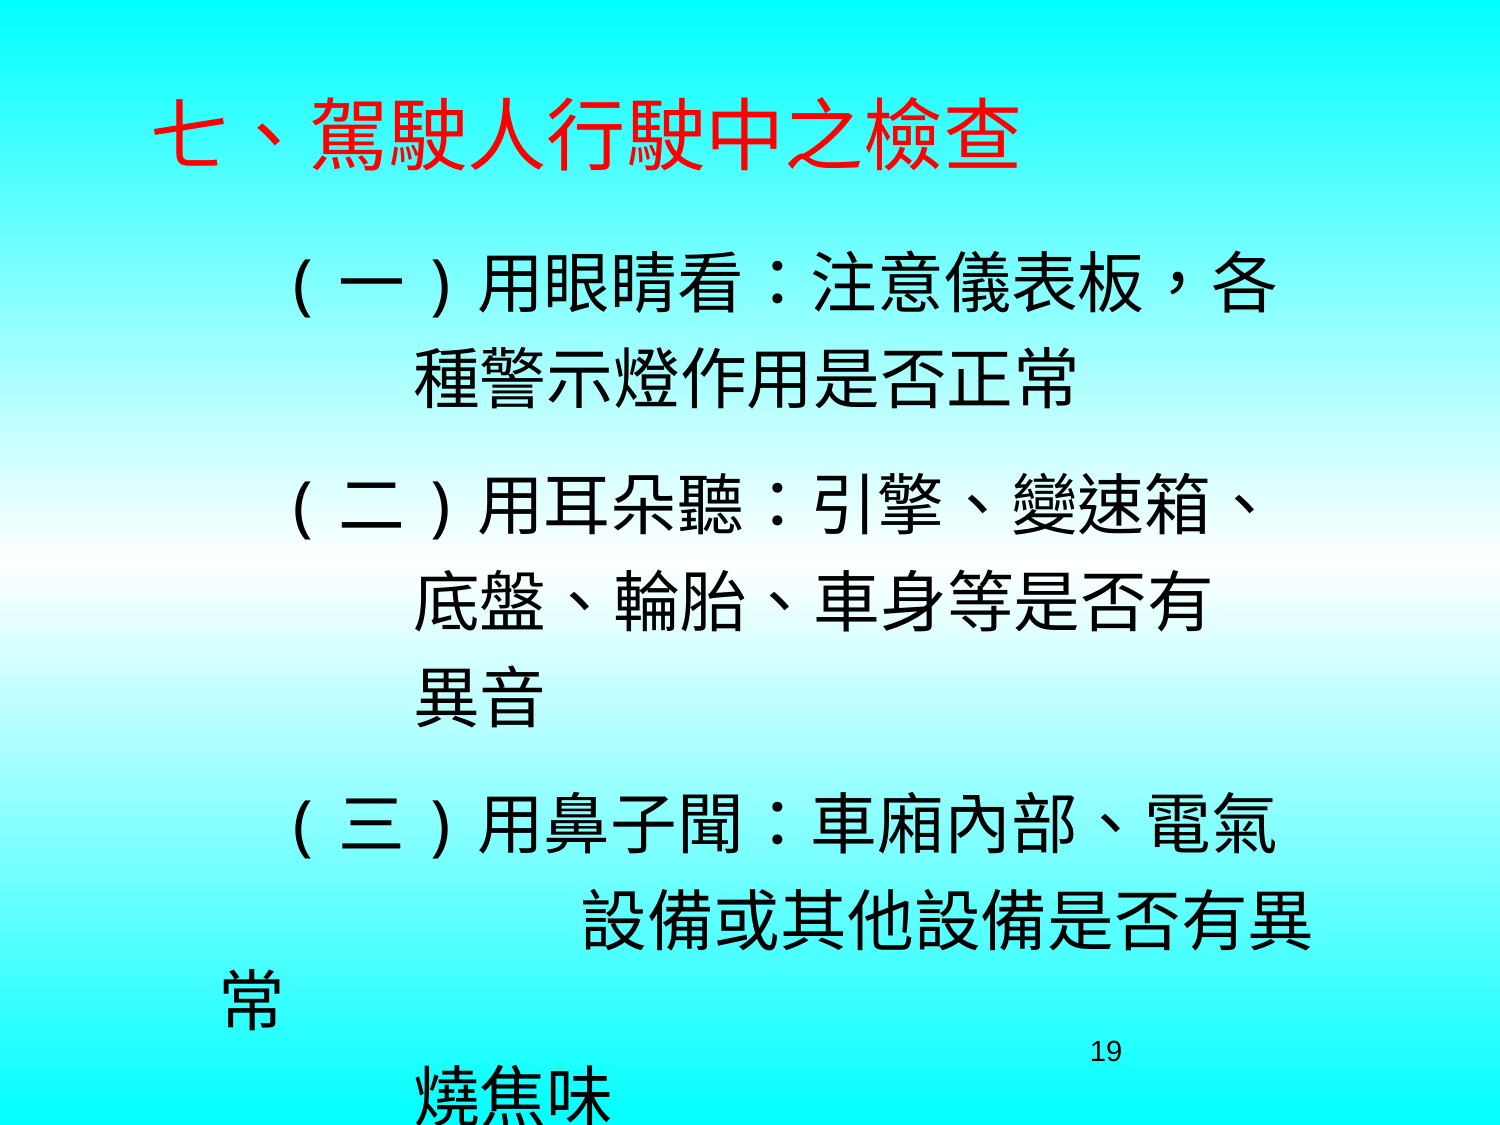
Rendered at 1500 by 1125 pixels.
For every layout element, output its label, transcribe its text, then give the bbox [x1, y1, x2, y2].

text_box [1074, 1024, 1426, 1103]
text_box (一)用眼睛看：注意儀表板，各 種警示燈作用是否正常 (二)用耳朵聽：引擎、變速箱、 底盤、輪胎、車身等是否有 異音 (三)用鼻子聞：車廂內部、電氣 設備或其他設備是否有異常 燒焦味 [148, 196, 1376, 1082]
text_box 七、駕駛人行駛中之檢查 [135, 78, 1317, 284]
